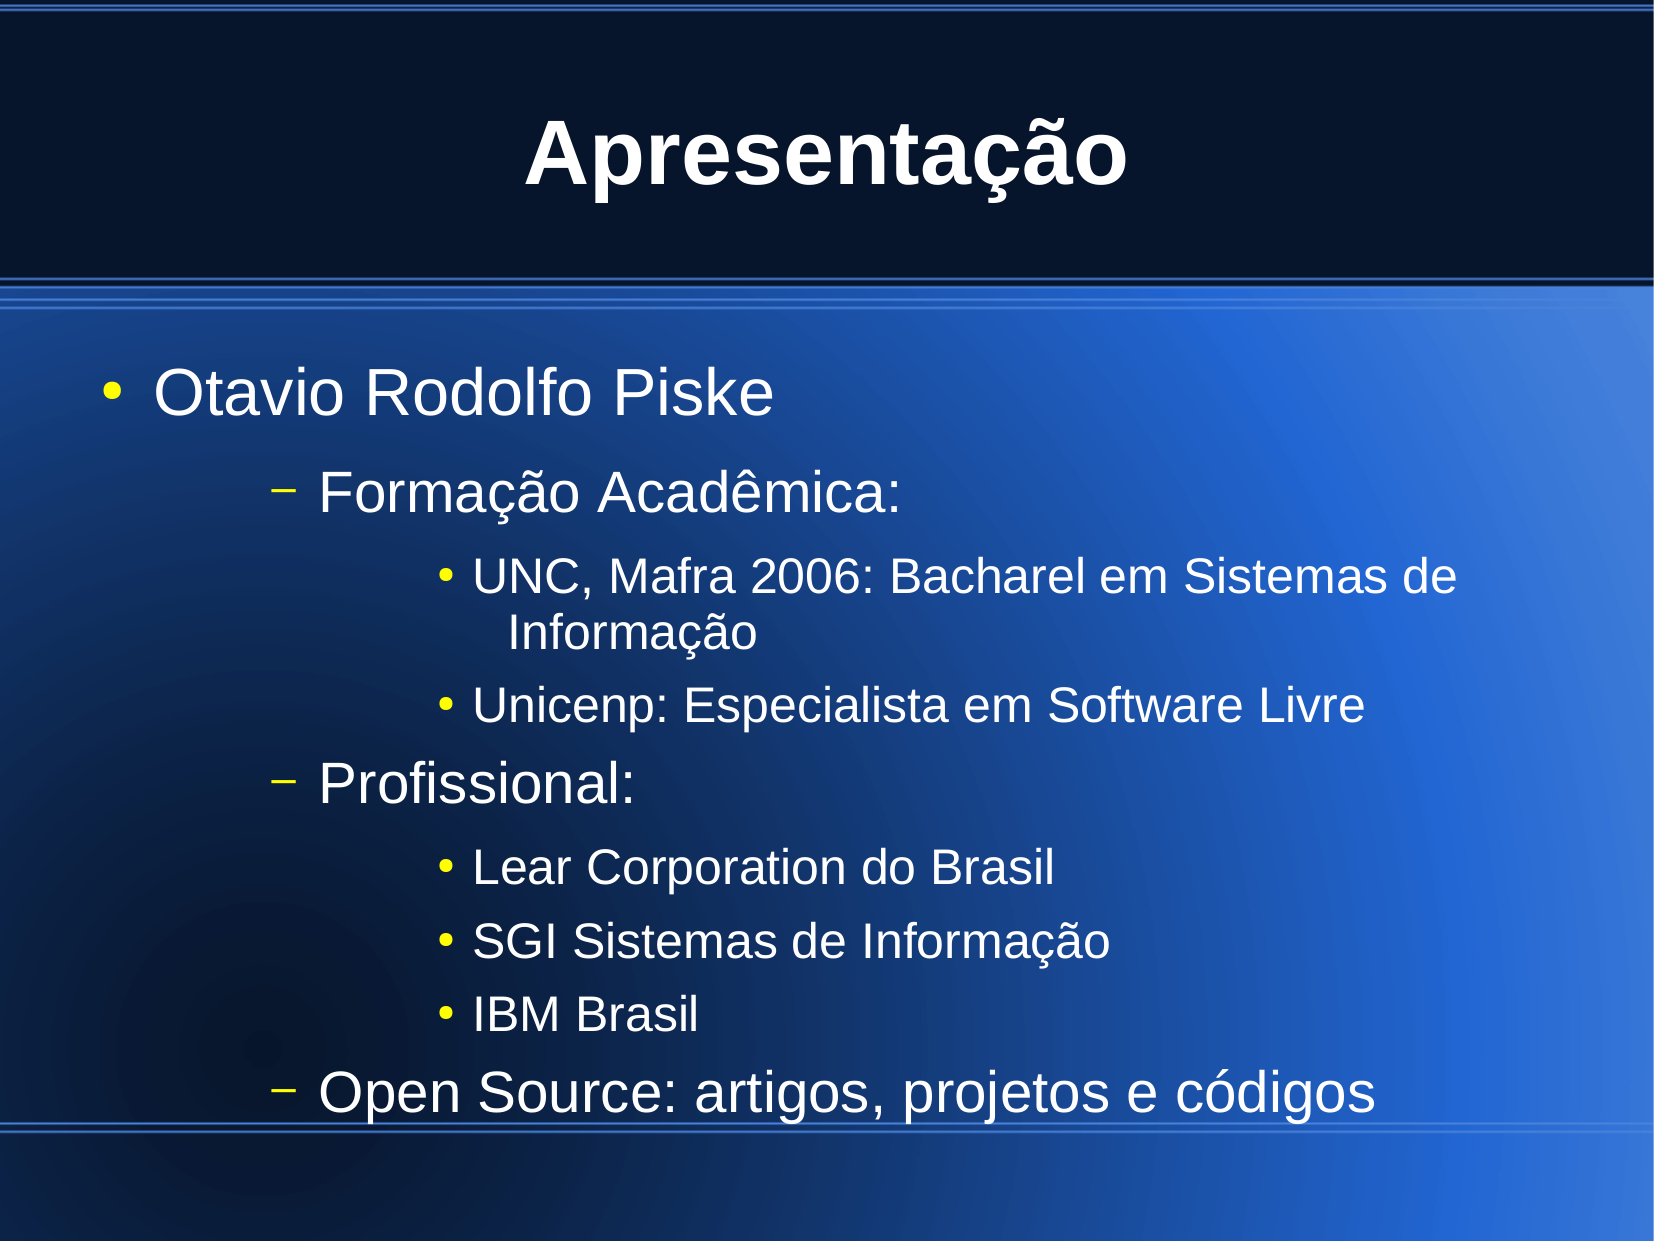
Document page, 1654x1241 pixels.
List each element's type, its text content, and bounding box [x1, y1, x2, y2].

picture [0, 0, 1654, 1241]
title Apresentação [82, 56, 1571, 250]
list Otavio Rodolfo Piske Formação Acadêmica: UNC, Mafra 2006: Bacharel em Sistemas de Informação Unicenp: Especialista em Software Livre Profissional: Lear Corporation do Brasil SGI Sistemas de Informação IBM Brasil Open Source: artigos, projetos e códigos [82, 355, 1571, 1125]
